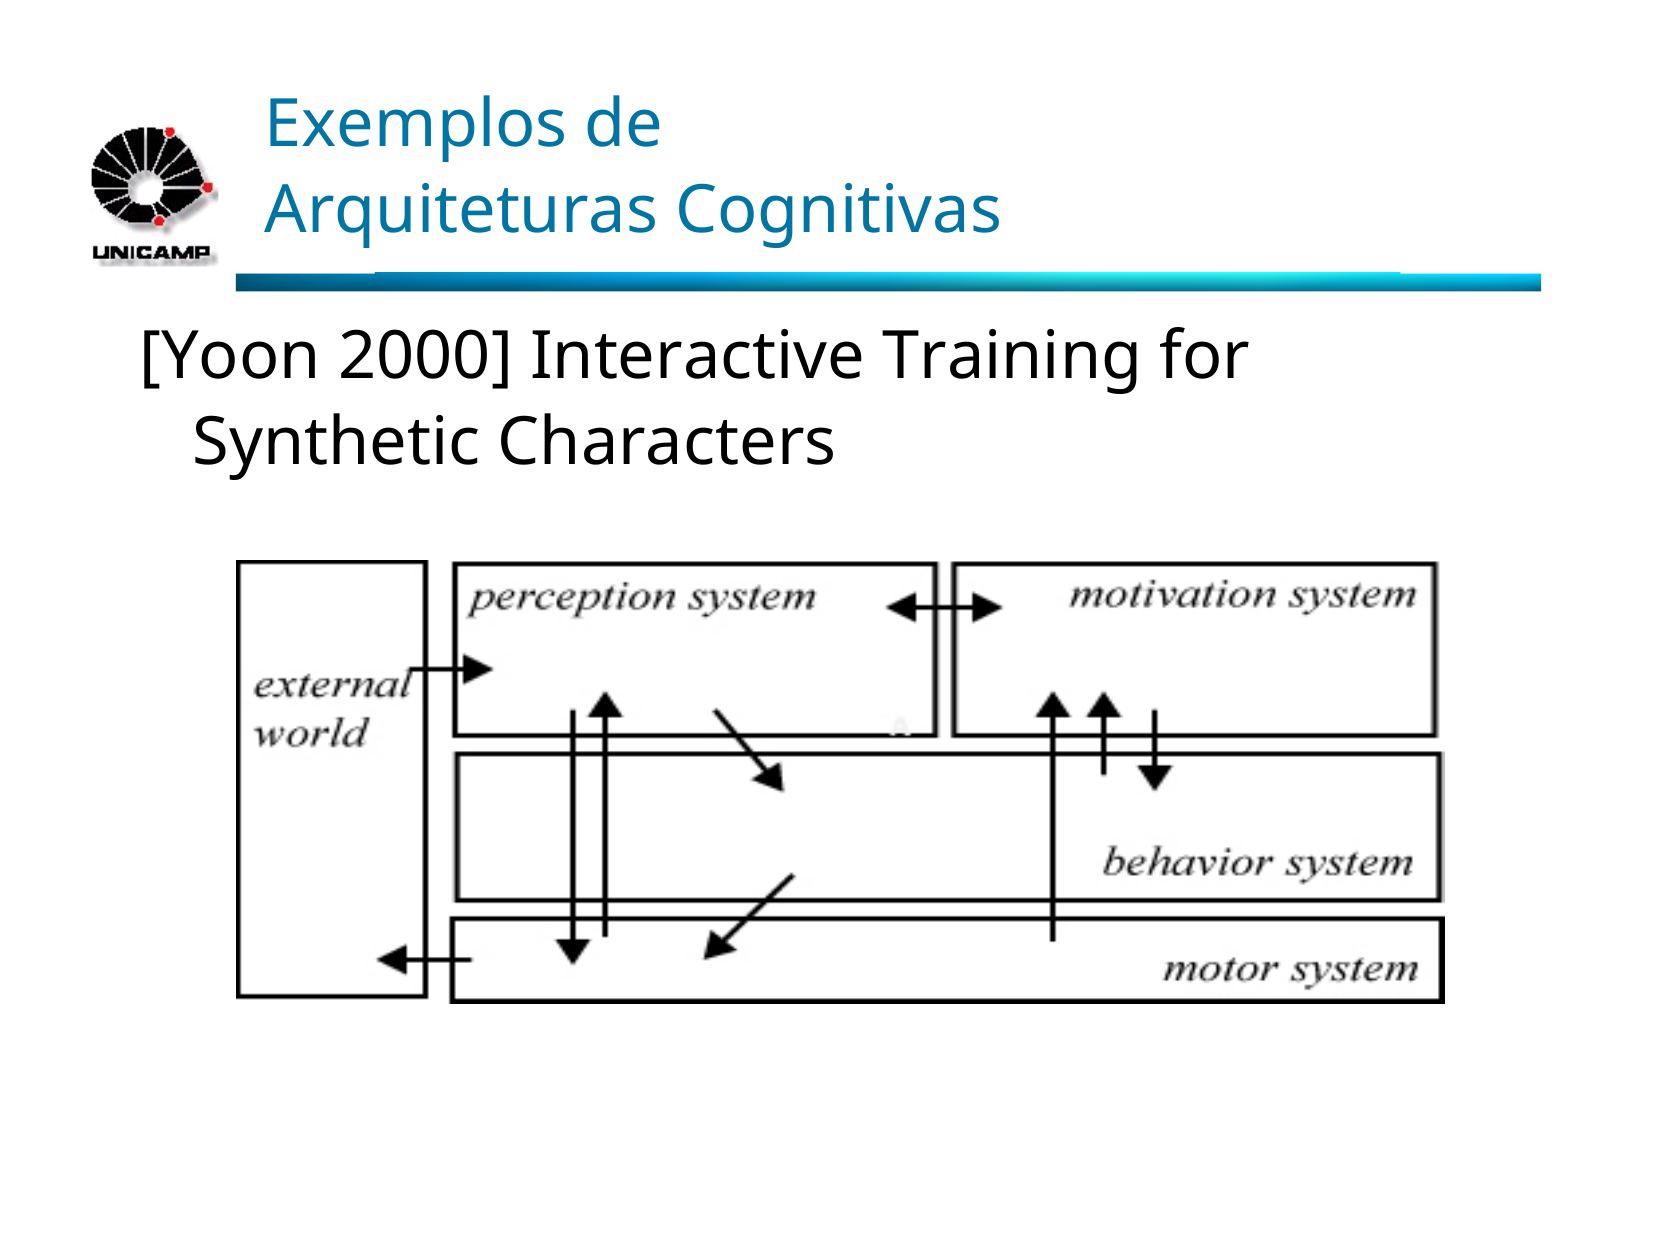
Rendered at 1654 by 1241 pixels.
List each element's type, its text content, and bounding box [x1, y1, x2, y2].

title Exemplos de Arquiteturas Cognitivas [264, 57, 1534, 250]
picture [125, 272, 1654, 295]
picture [236, 560, 1445, 1004]
list [Yoon 2000] Interactive Training for Synthetic Characters [121, 309, 1534, 1167]
